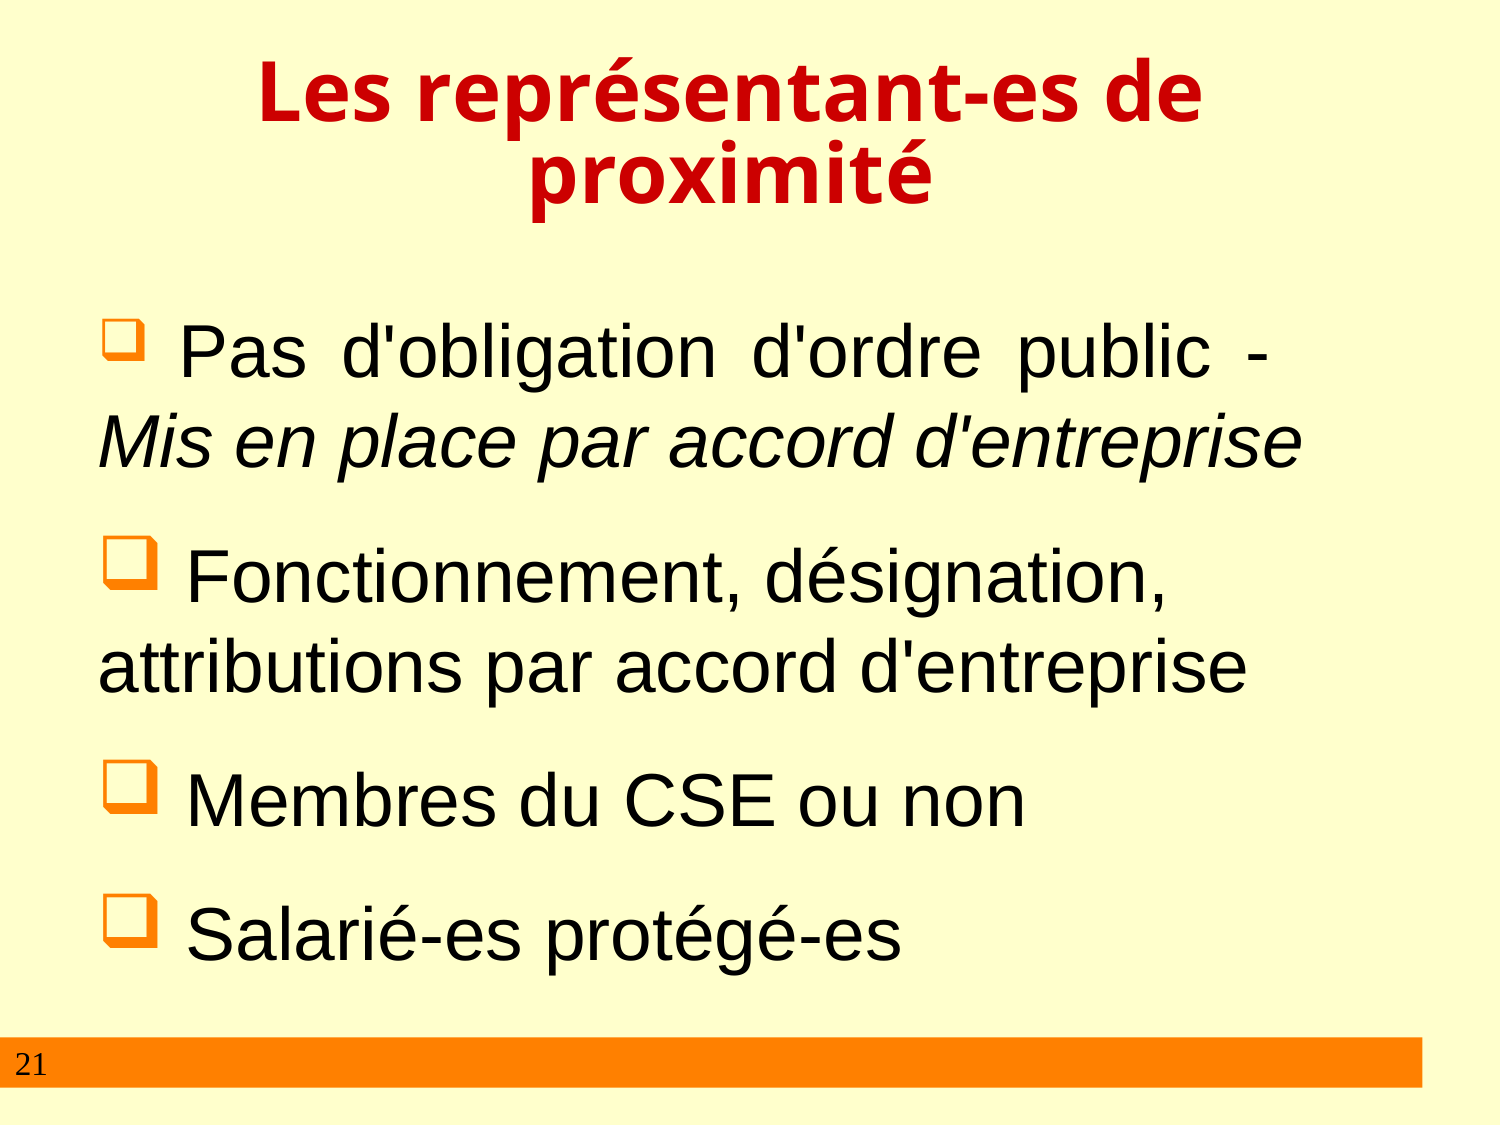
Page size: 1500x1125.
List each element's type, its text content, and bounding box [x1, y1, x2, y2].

text_box <numéro> [0, 1037, 1423, 1088]
title Les représentant-es de proximité [56, 38, 1405, 237]
text_box Pas d'obligation d'ordre public - Mis en place par accord d'entreprise Fonctionnement, désignation, attributions par accord d'entreprise Membres du CSE ou non Salarié-es protégé-es [82, 295, 1429, 603]
